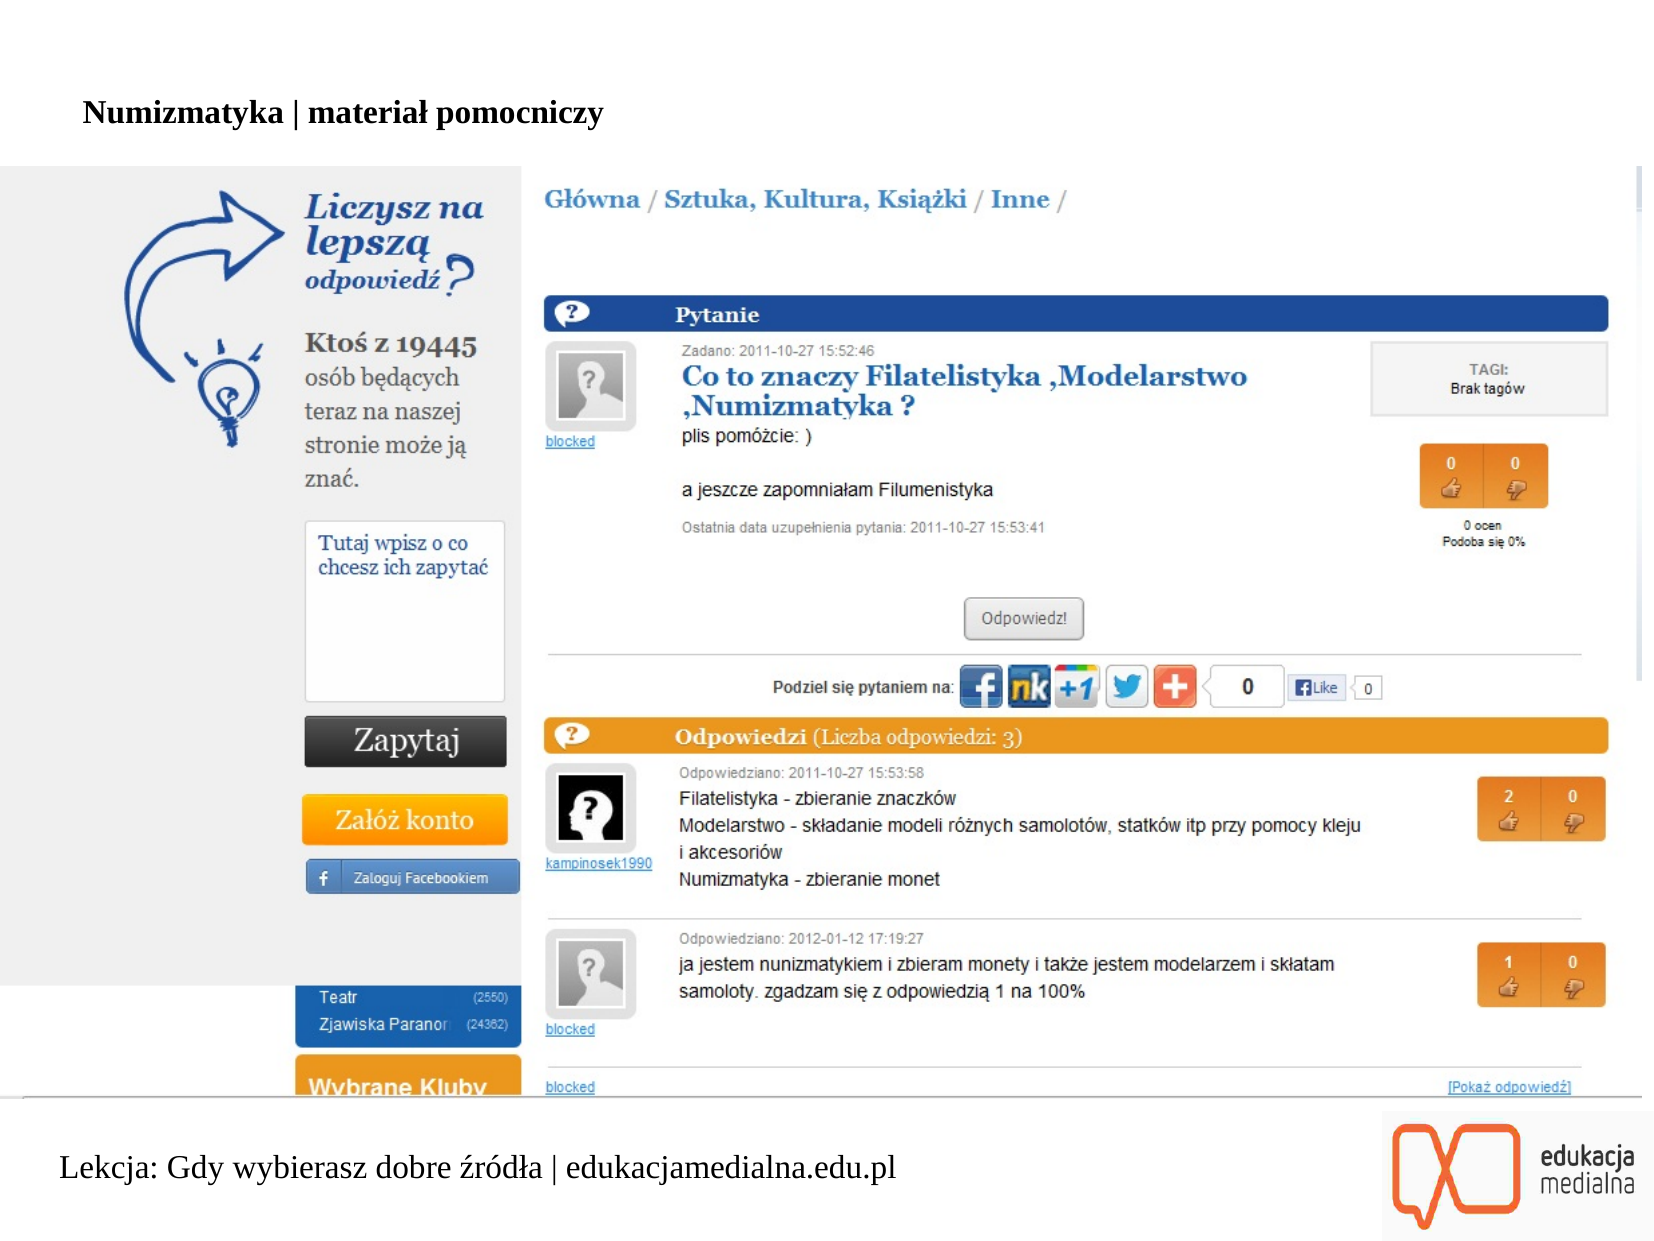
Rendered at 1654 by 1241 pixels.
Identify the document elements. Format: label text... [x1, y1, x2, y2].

title Numizmatyka | materiał pomocniczy [82, 90, 1571, 131]
title Lekcja: Gdy wybierasz dobre źródła | edukacjamedialna.edu.pl [59, 1145, 1382, 1186]
picture [0, 166, 1642, 1099]
picture [1382, 1111, 1654, 1241]
